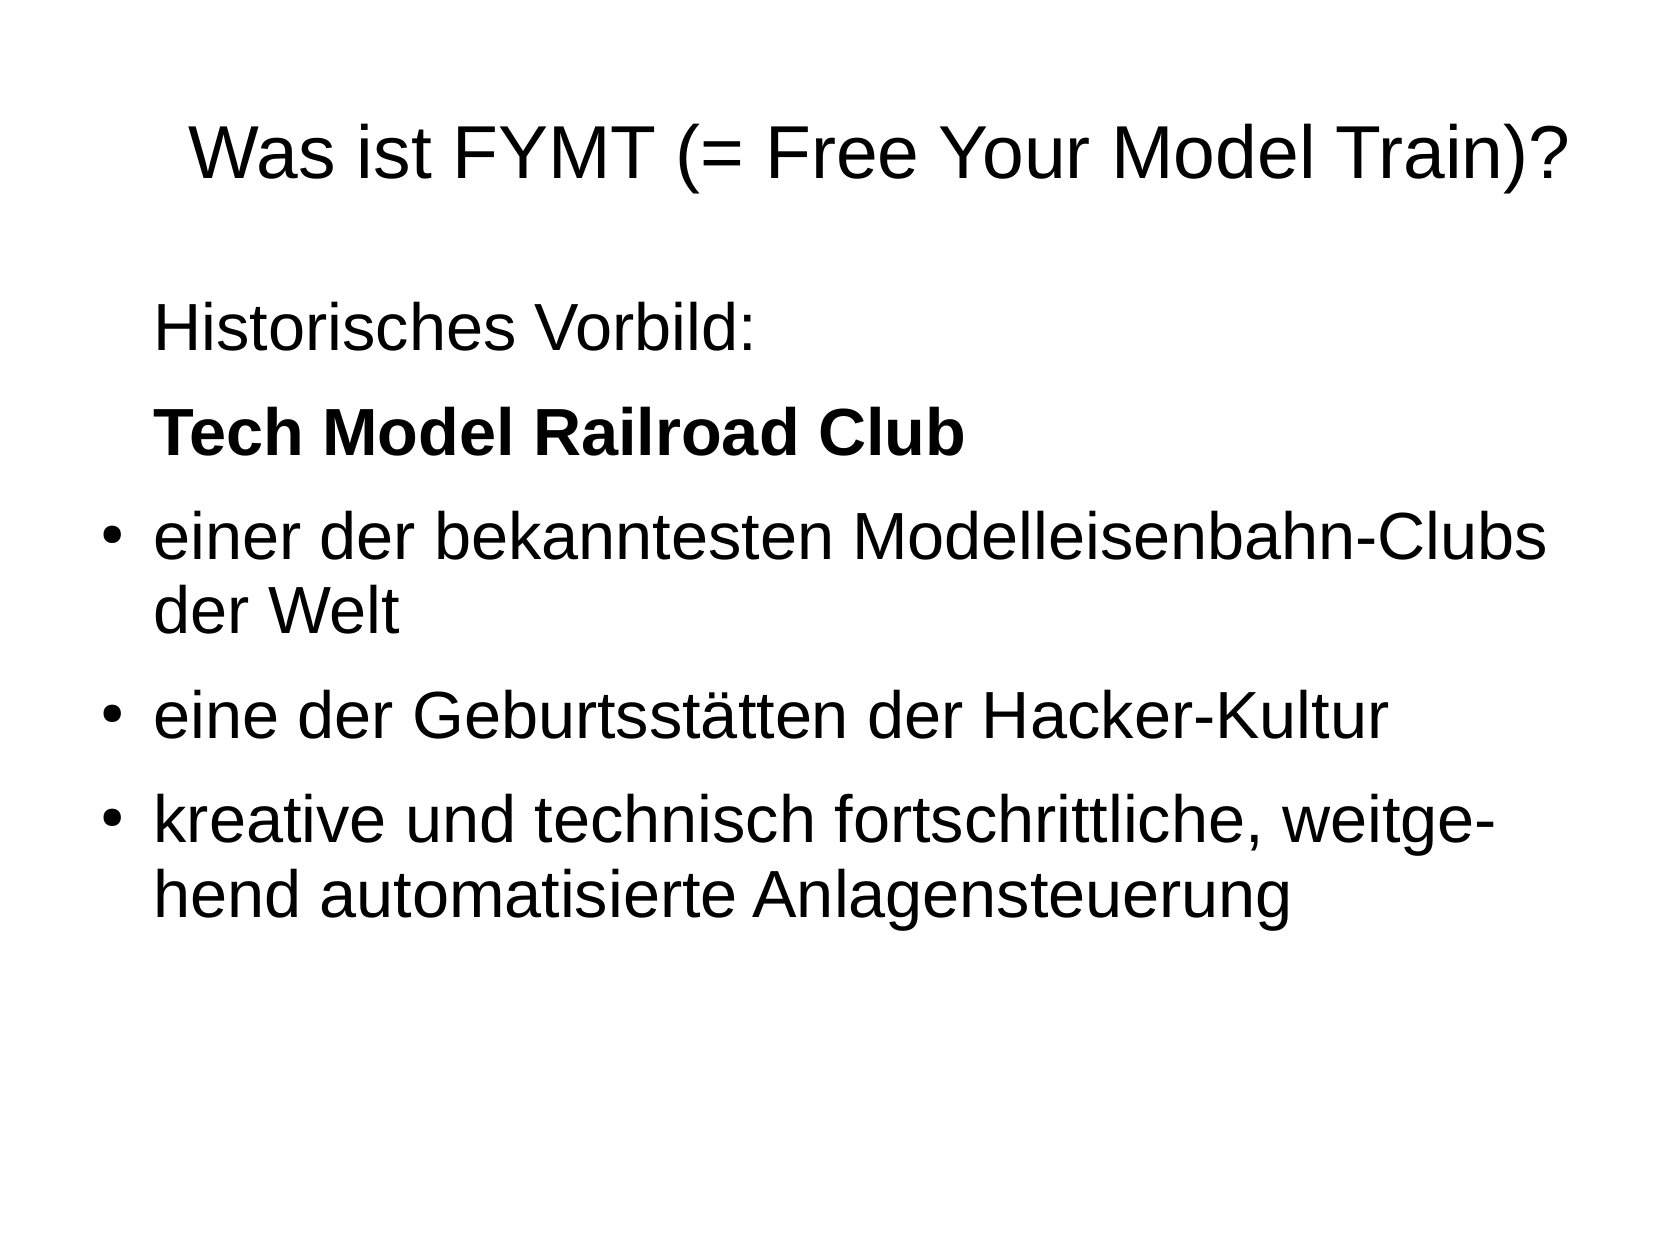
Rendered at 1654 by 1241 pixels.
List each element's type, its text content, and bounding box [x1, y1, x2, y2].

list Historisches Vorbild: Tech Model Railroad Club einer der bekanntesten Modelleisenbahn-Clubs der Welt eine der Geburtsstätten der Hacker-Kultur kreative und technisch fortschrittliche, weitge-hend automatisierte Anlagensteuerung [82, 290, 1571, 1109]
title Was ist FYMT (= Free Your Model Train)? [82, 49, 1571, 257]
